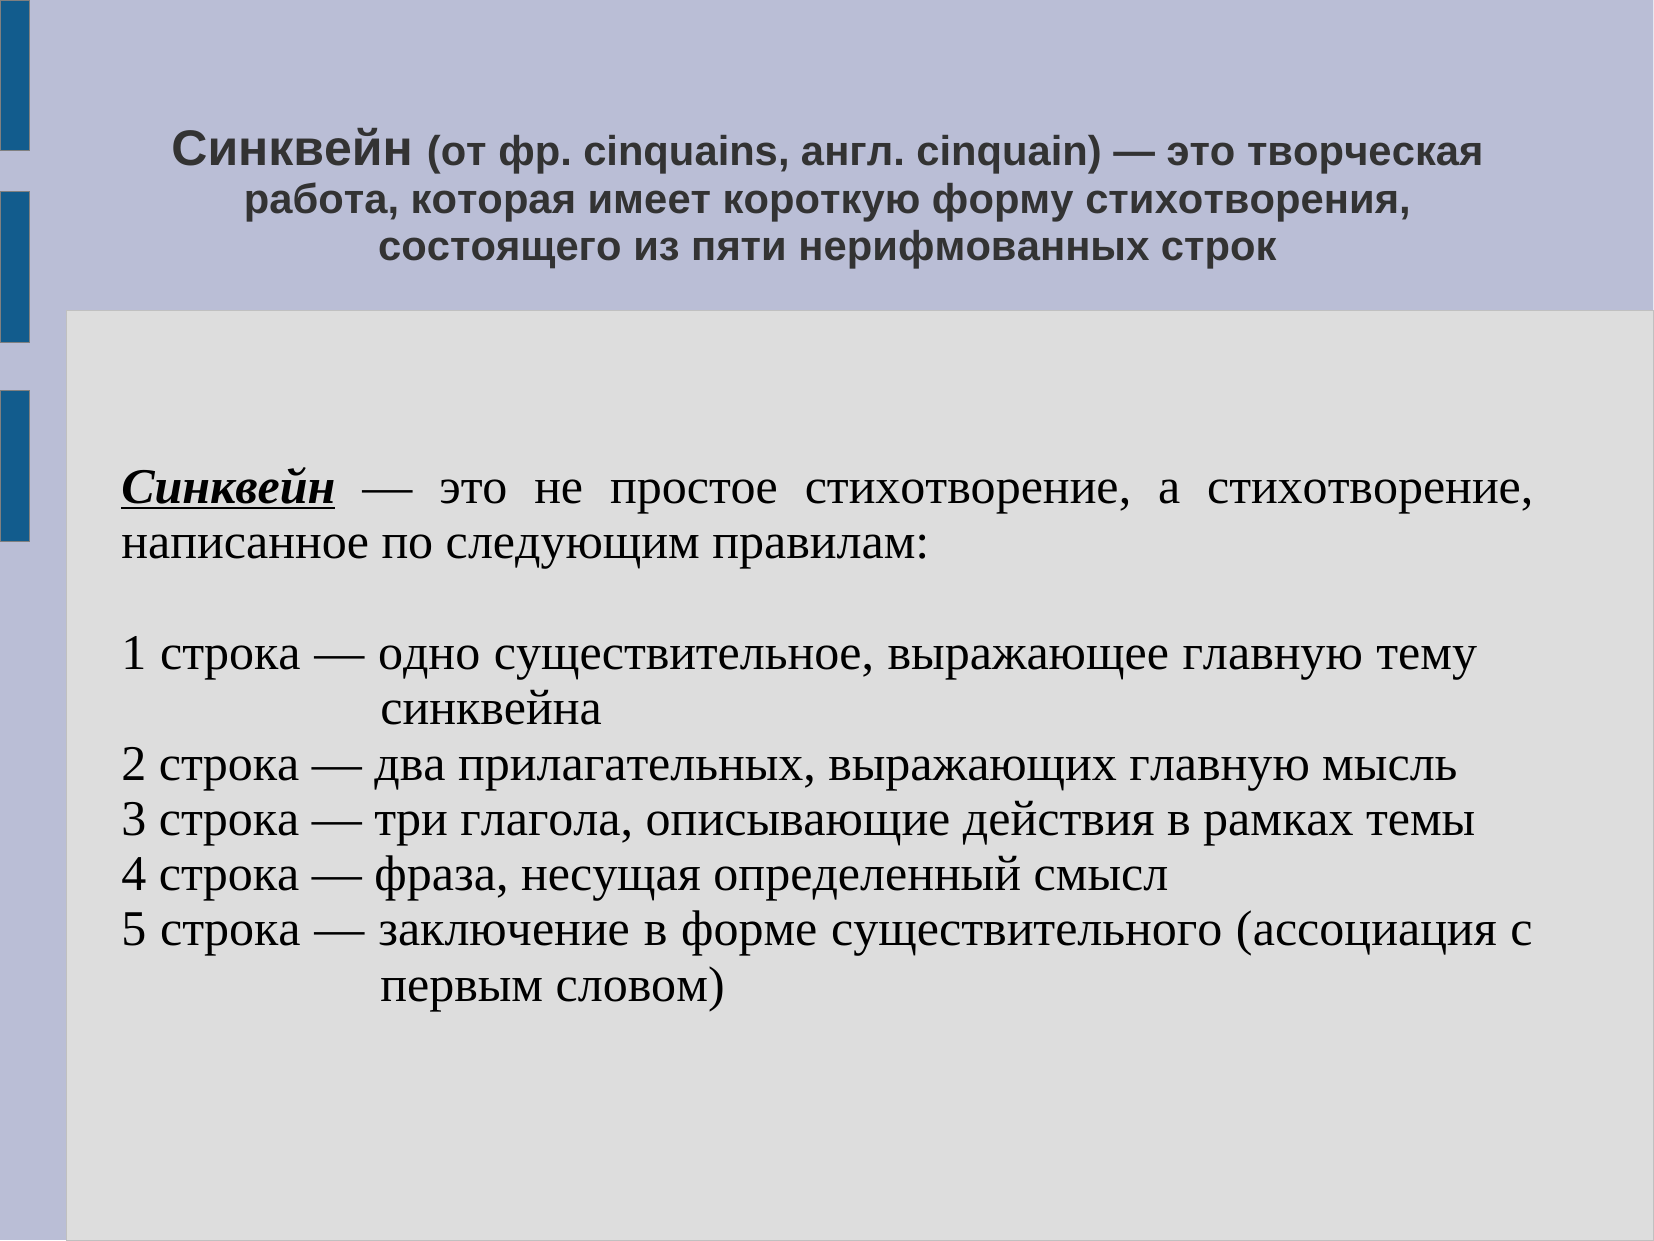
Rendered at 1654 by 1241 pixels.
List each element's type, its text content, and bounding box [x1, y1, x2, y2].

title Синквейн (от фр. cinquains, англ. cinquain) — это творческая работа, которая имеет короткую форму стихотворения, состоящего из пяти нерифмованных строк [121, 91, 1534, 299]
subtitle Синквейн — это не простое стихотворение, а стихотворение, написанное по следующим правилам: 1 строка — одно существительное, выражающее главную тему синквейна 2 строка — два прилагательных, выражающих главную мысль 3 строка — три глагола, описывающие действия в рамках темы 4 строка — фраза, несущая определенный смысл 5 строка — заключение в форме существительного (ассоциация с первым словом) [121, 344, 1534, 1127]
